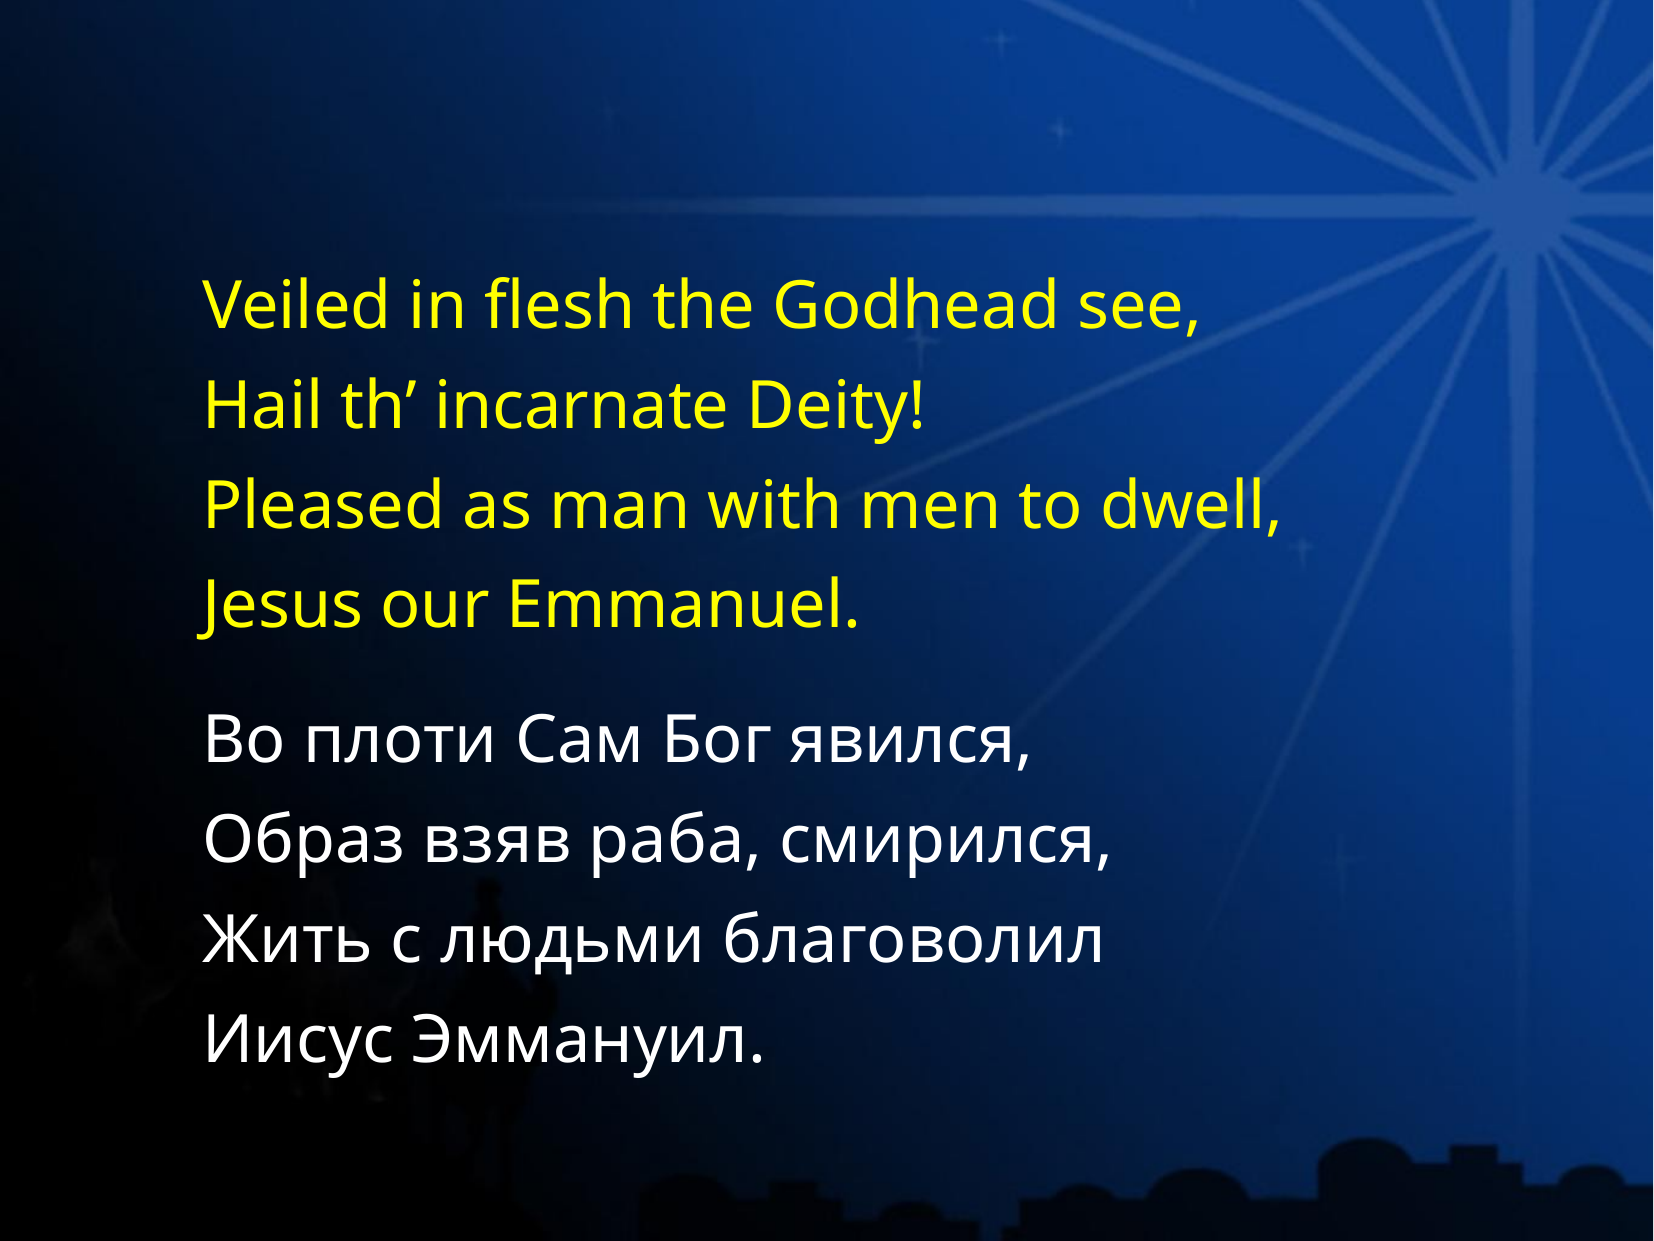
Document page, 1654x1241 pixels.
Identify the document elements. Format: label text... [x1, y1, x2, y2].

picture [0, 0, 1654, 1241]
text_box Во плоти Сам Бог явился, Образ взяв раба, смирился, Жить с людьми благоволил Иисус Эммануил. [75, 675, 1576, 1163]
text_box Veiled in flesh the Godhead see, Hail th’ incarnate Deity! Pleased as man with men to dwell, Jesus our Emmanuel. [75, 150, 1576, 638]
